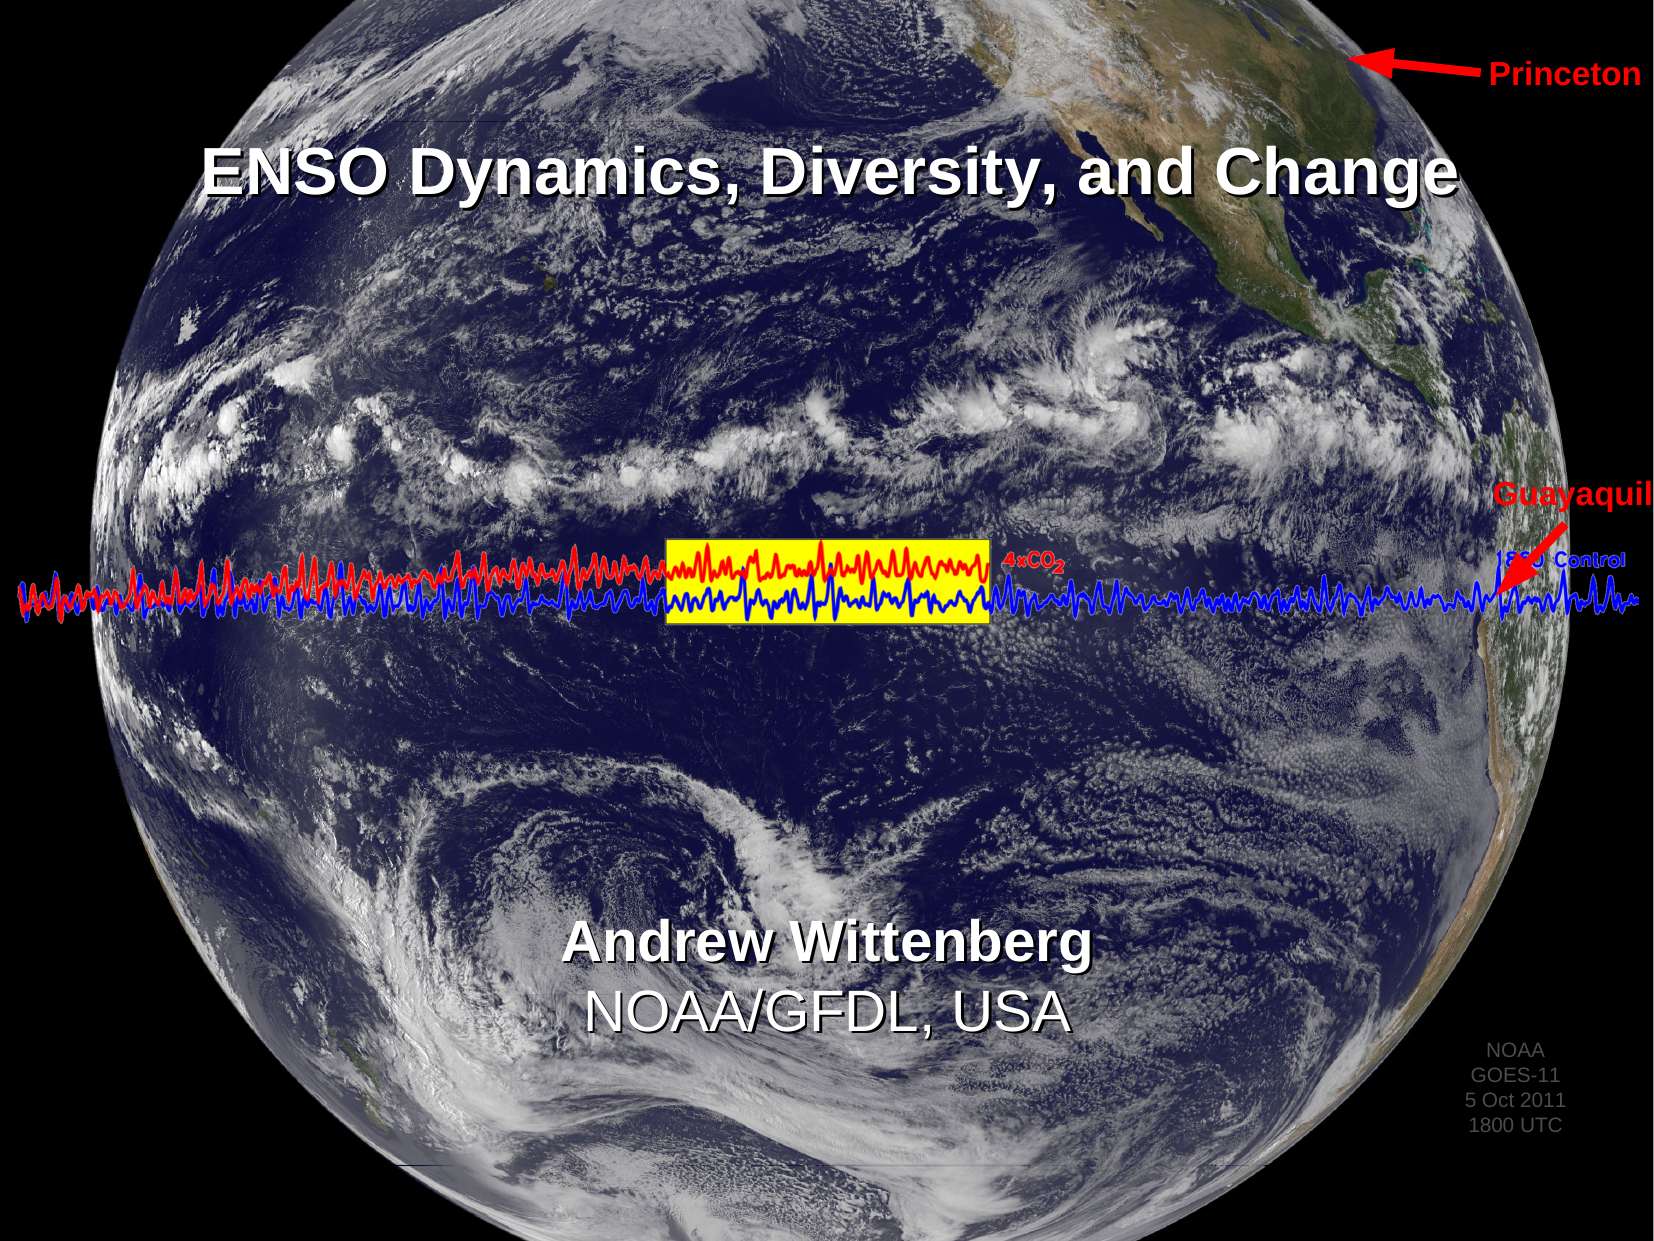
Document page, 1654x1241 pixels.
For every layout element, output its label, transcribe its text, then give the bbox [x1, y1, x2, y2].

picture [0, 0, 1654, 120]
text_box Princeton [1450, 44, 1654, 101]
text_box NOAA GOES-11 5 Oct 2011 1800 UTC [1427, 1029, 1604, 1153]
picture [0, 295, 1654, 1241]
text_box Andrew Wittenberg NOAA/GFDL, USA [121, 838, 1534, 1107]
text_box Guayaquil [1458, 465, 1654, 522]
text_box ENSO Dynamics, Diversity, and Change [0, 120, 1654, 295]
